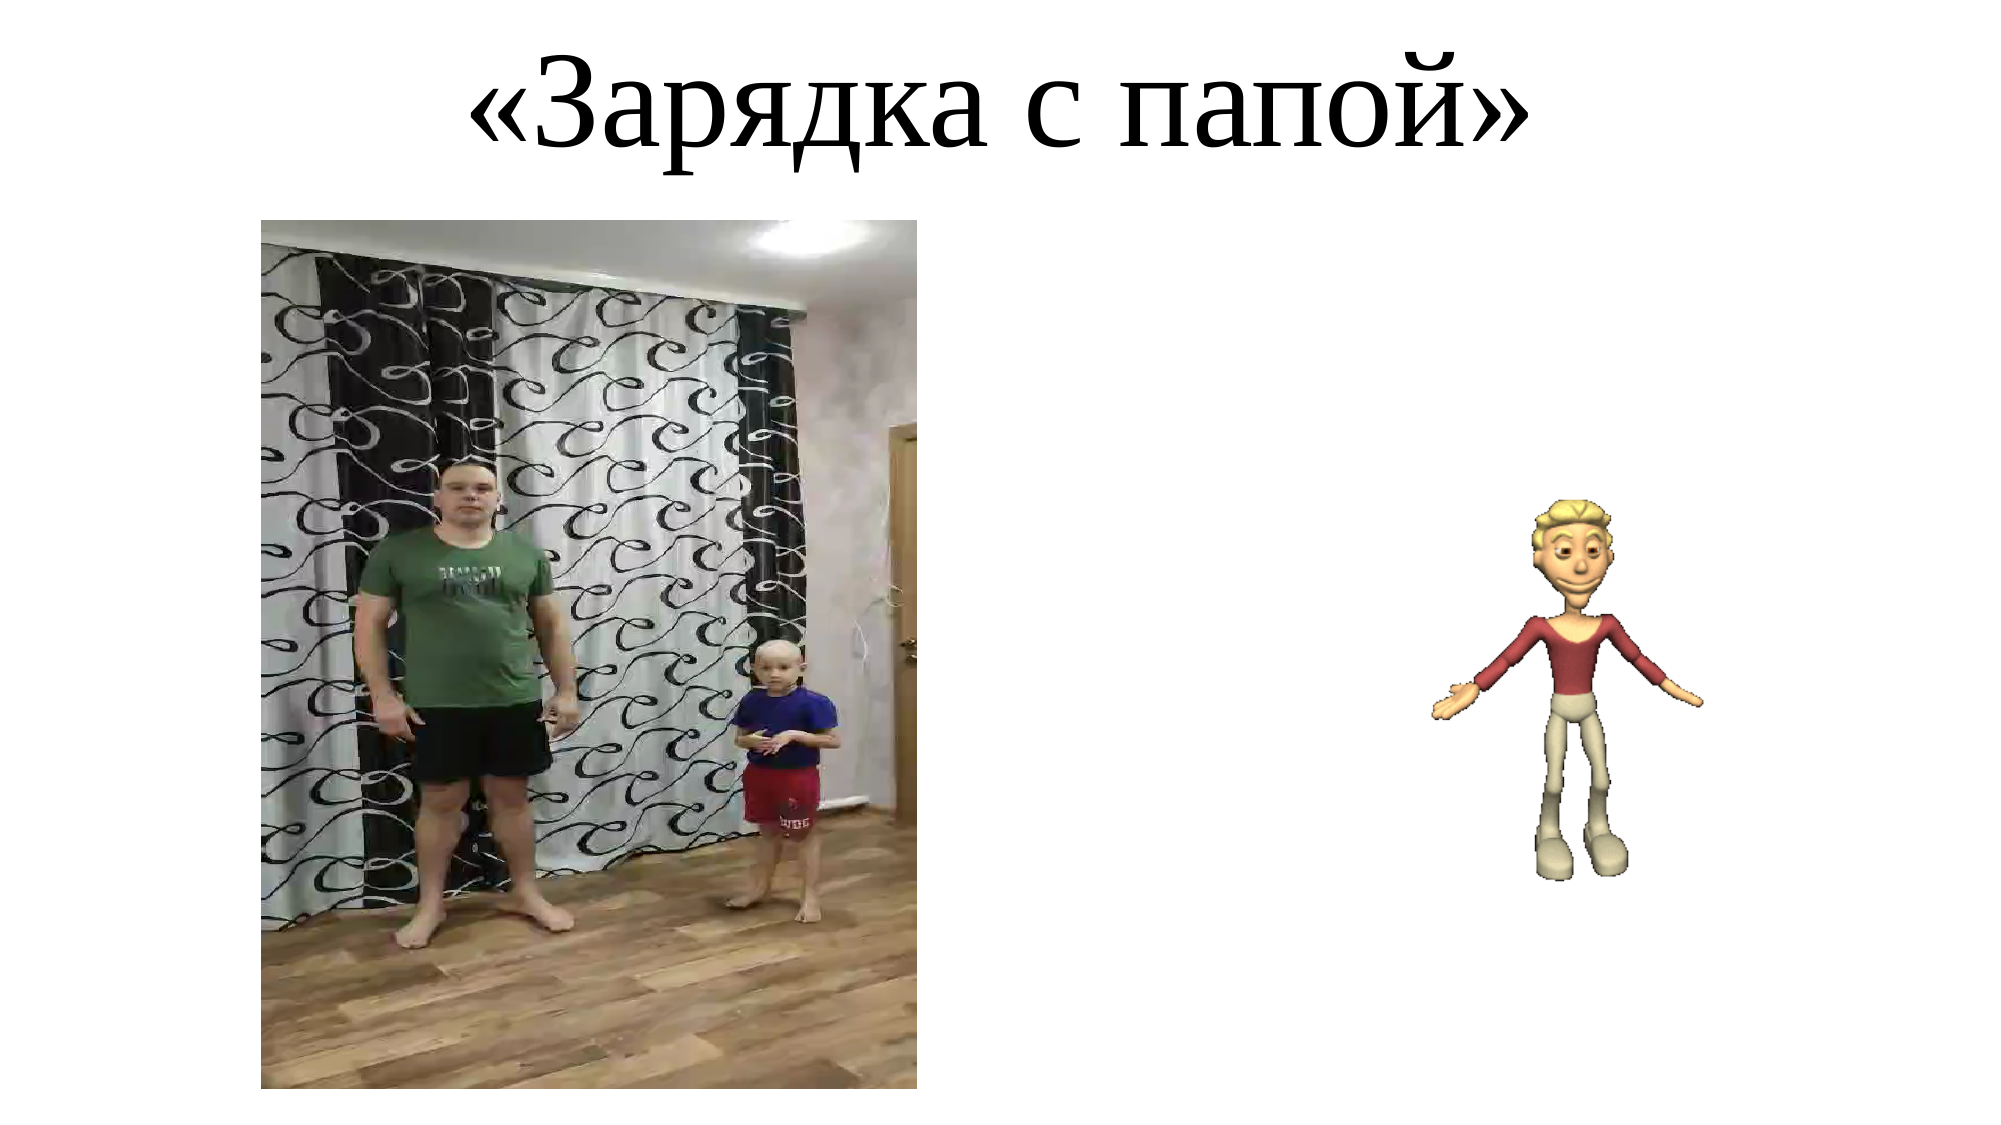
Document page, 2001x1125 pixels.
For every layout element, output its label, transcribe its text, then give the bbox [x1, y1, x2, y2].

picture [1311, 351, 1859, 899]
title «Зарядка с папой» [141, 20, 1859, 238]
picture [261, 220, 917, 1089]
